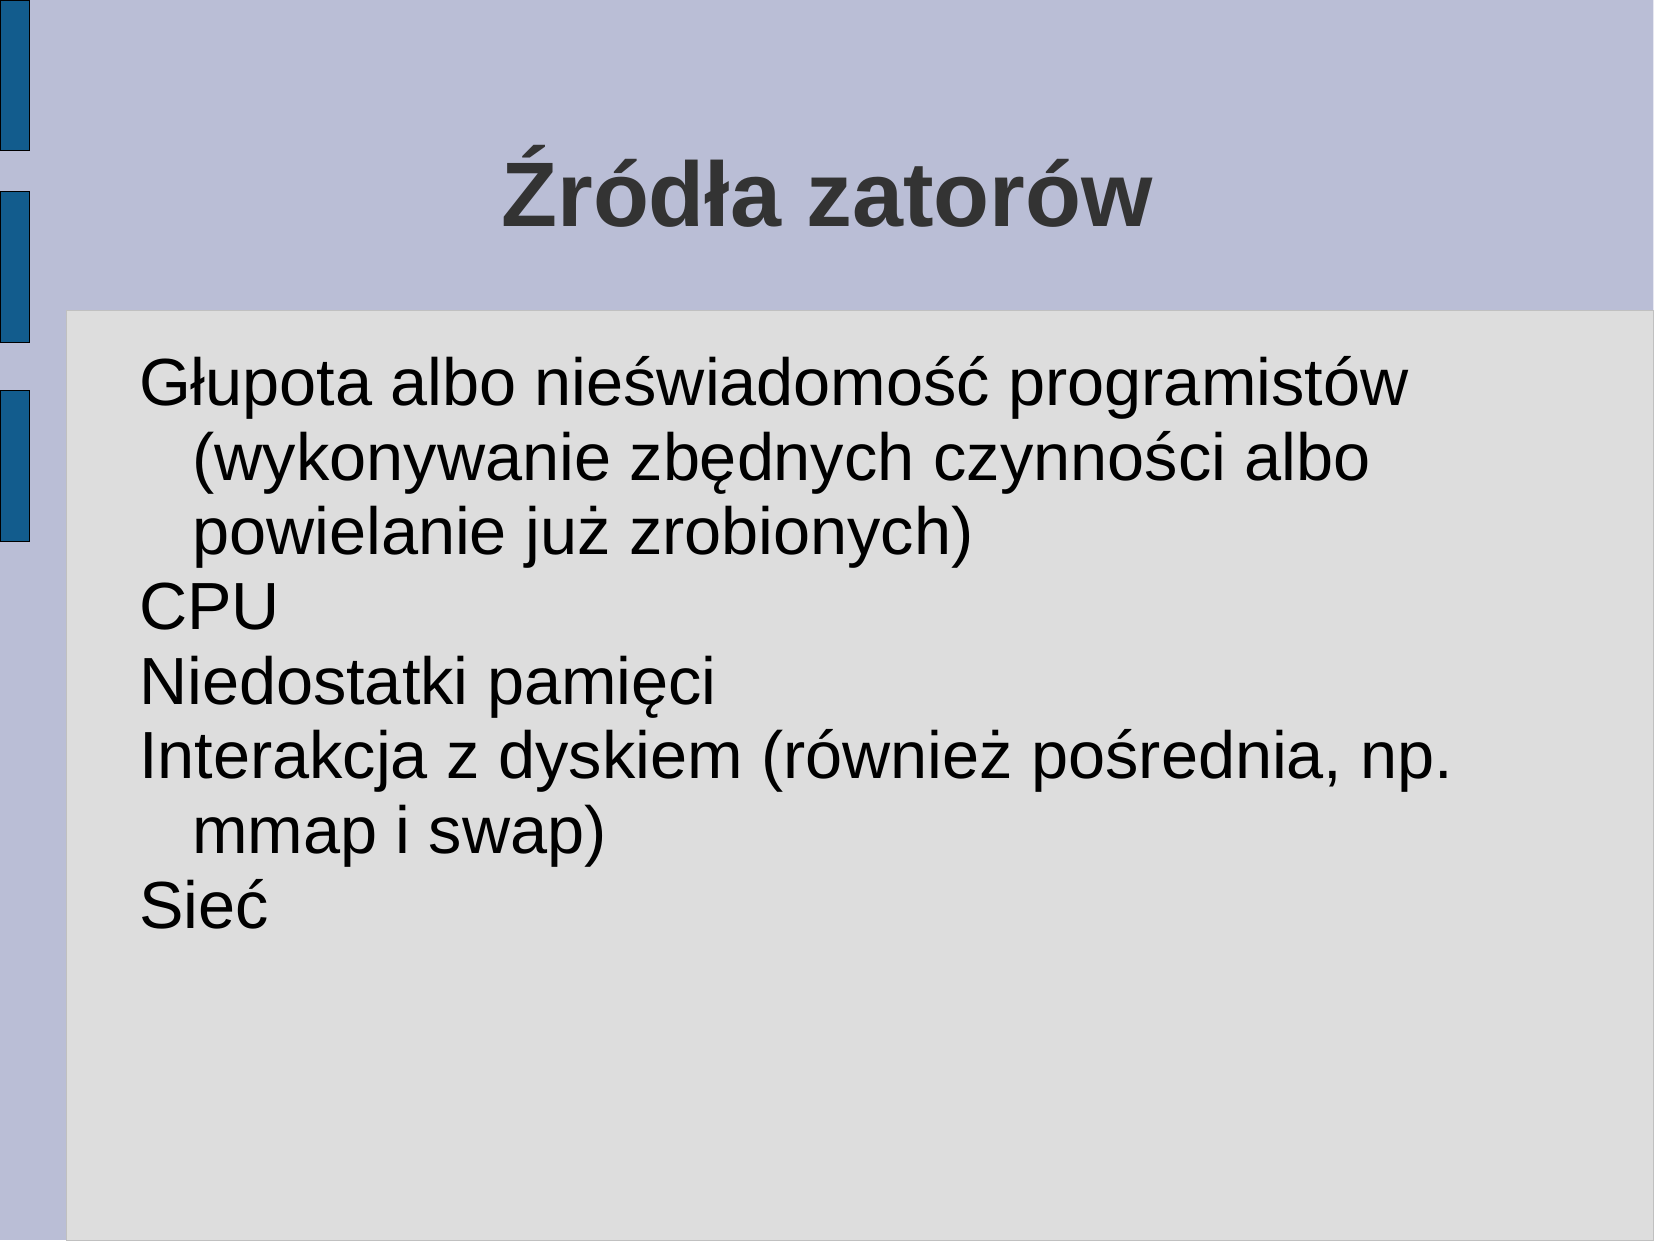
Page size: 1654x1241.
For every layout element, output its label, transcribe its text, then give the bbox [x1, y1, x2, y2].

title Źródła zatorów [121, 91, 1534, 299]
list Głupota albo nieświadomość programistów (wykonywanie zbędnych czynności albo powielanie już zrobionych) CPU Niedostatki pamięci Interakcja z dyskiem (również pośrednia, np. mmap i swap) Sieć [121, 344, 1534, 1127]
